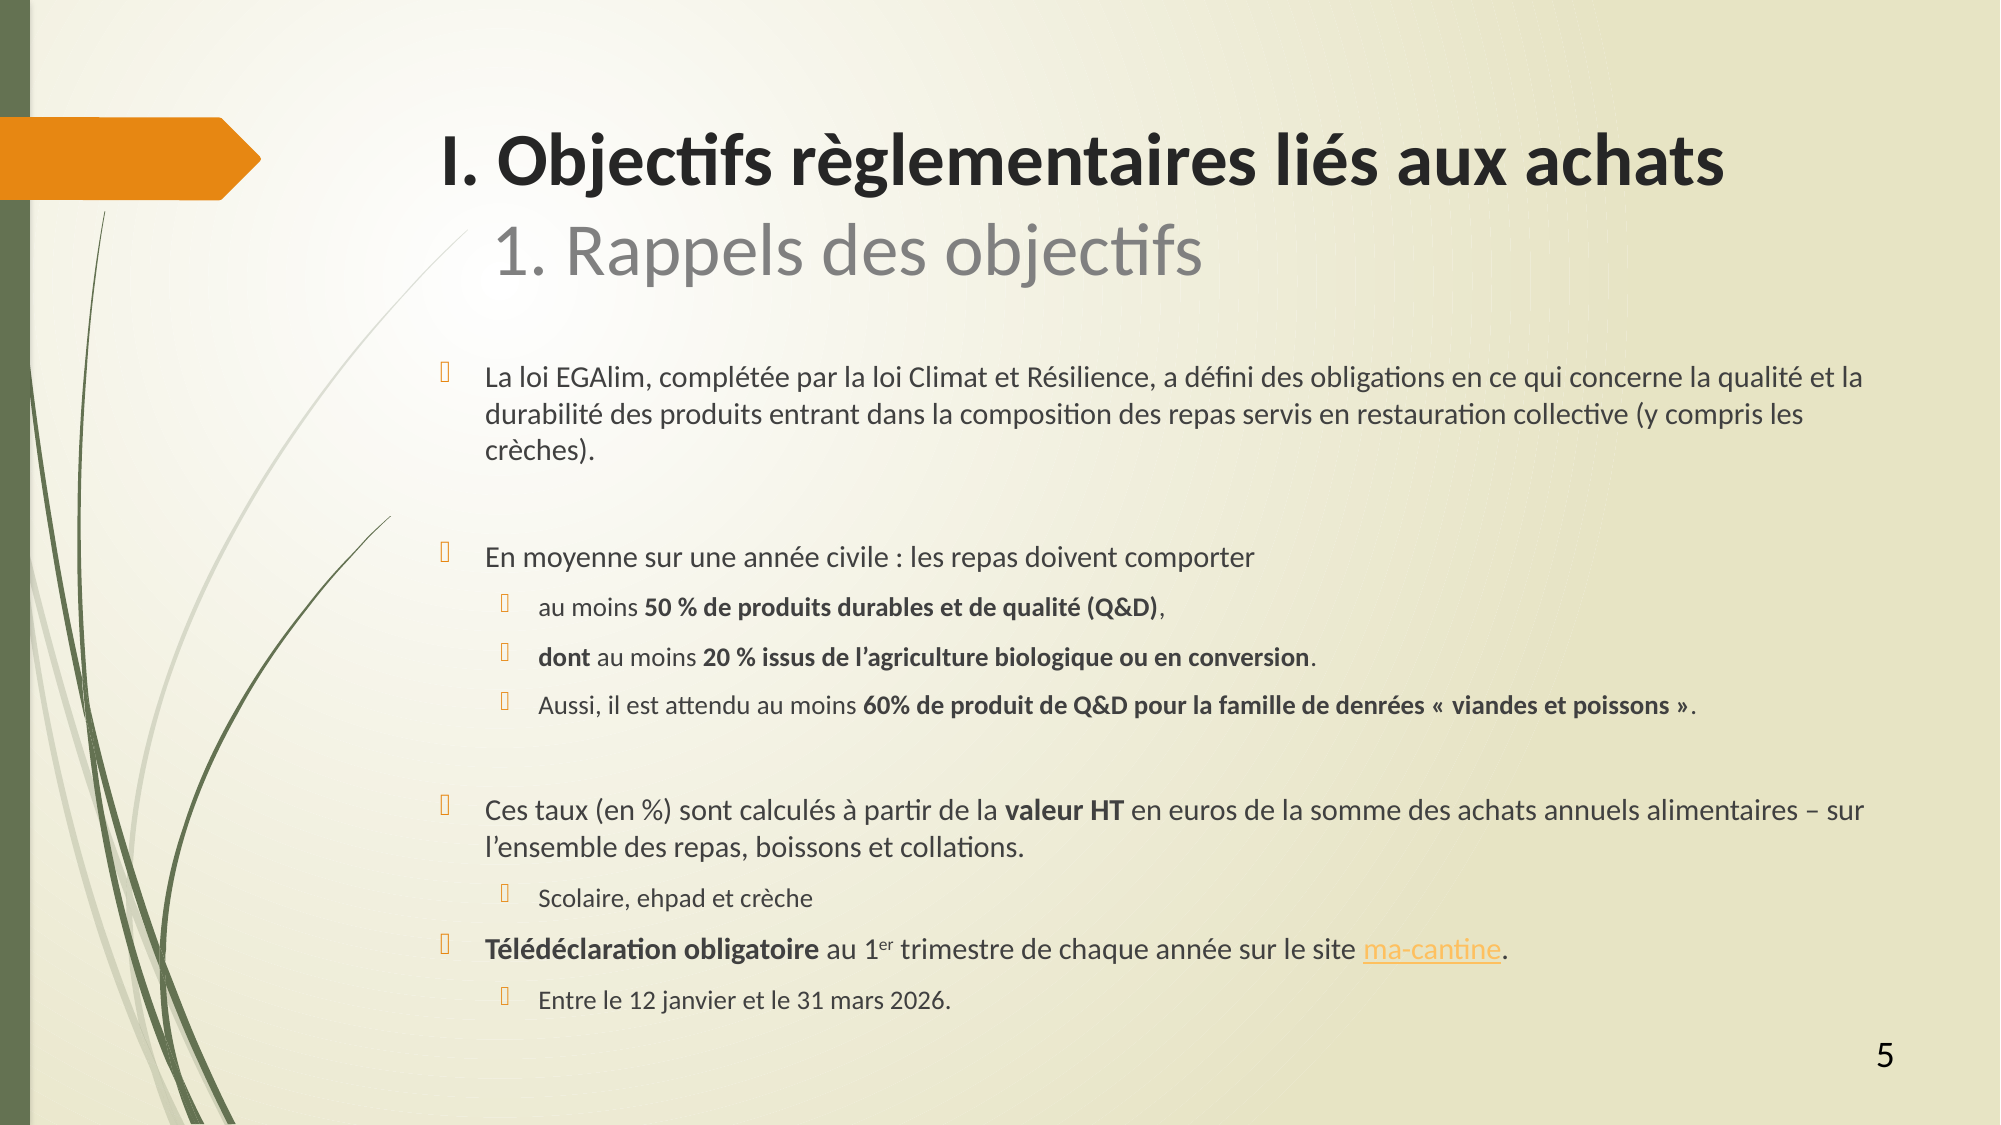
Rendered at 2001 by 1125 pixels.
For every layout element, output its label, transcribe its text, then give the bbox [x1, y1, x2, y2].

text_box <numéro> [1861, 1022, 1958, 1083]
list La loi EGAlim, complétée par la loi Climat et Résilience, a défini des obligations en ce qui concerne la qualité et la durabilité des produits entrant dans la composition des repas servis en restauration collective (y compris les crèches). En moyenne sur une année civile : les repas doivent comporter au moins 50 % de produits durables et de qualité (Q&D), dont au moins 20 % issus de l’agriculture biologique ou en conversion. Aussi, il est attendu au moins 60% de produit de Q&D pour la famille de denrées « viandes et poissons ». Ces taux (en %) sont calculés à partir de la valeur HT en euros de la somme des achats annuels alimentaires – sur l’ensemble des repas, boissons et collations. Scolaire, ehpad et crèche Télédéclaration obligatoire au 1er trimestre de chaque année sur le site ma-cantine. Entre le 12 janvier et le 31 mars 2026. [424, 350, 1888, 1023]
title I. Objectifs règlementaires liés aux achats 1. Rappels des objectifs [425, 102, 1888, 313]
